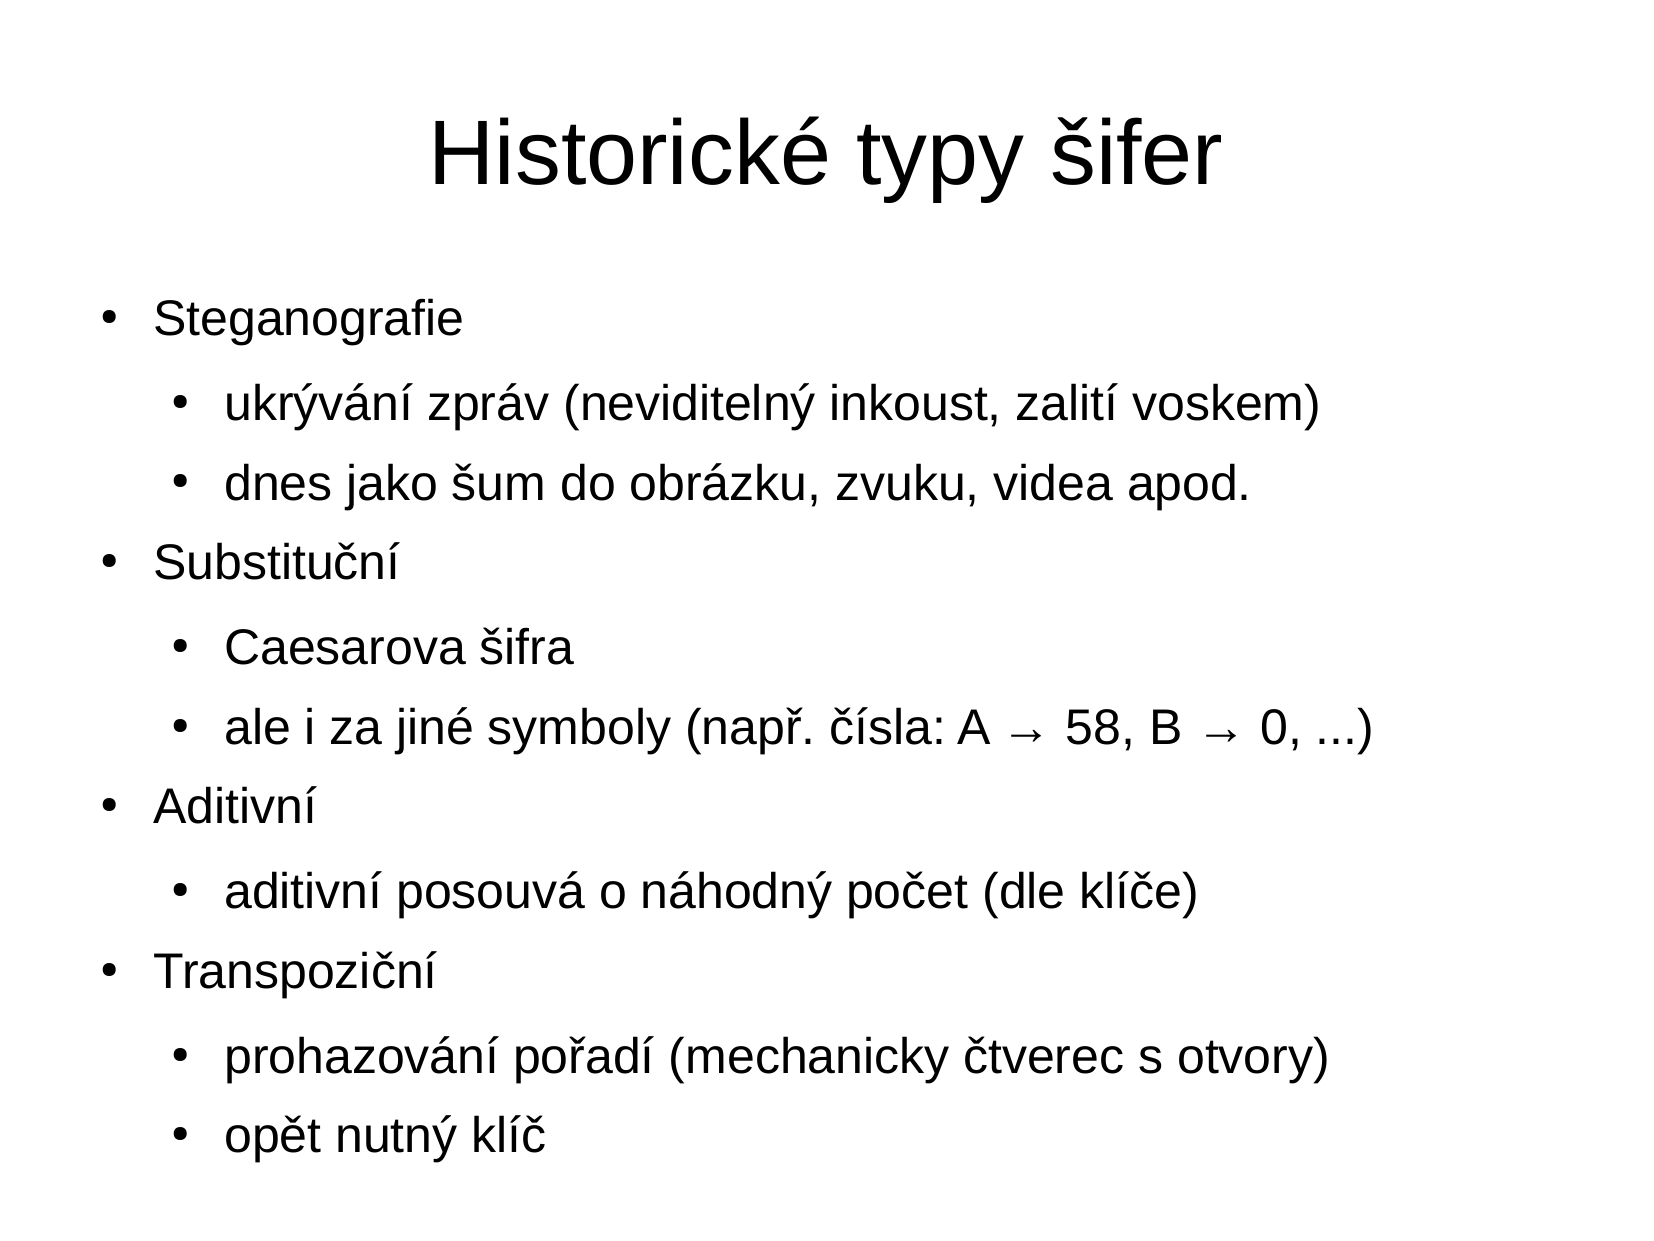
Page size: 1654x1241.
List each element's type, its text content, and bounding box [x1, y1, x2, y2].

list Steganografie ukrývání zpráv (neviditelný inkoust, zalití voskem) dnes jako šum do obrázku, zvuku, videa apod. Substituční Caesarova šifra ale i za jiné symboly (např. čísla: A → 58, B → 0, ...) Aditivní aditivní posouvá o náhodný počet (dle klíče) Transpoziční prohazování pořadí (mechanicky čtverec s otvory) opět nutný klíč [82, 290, 1571, 1164]
title Historické typy šifer [82, 56, 1571, 250]
